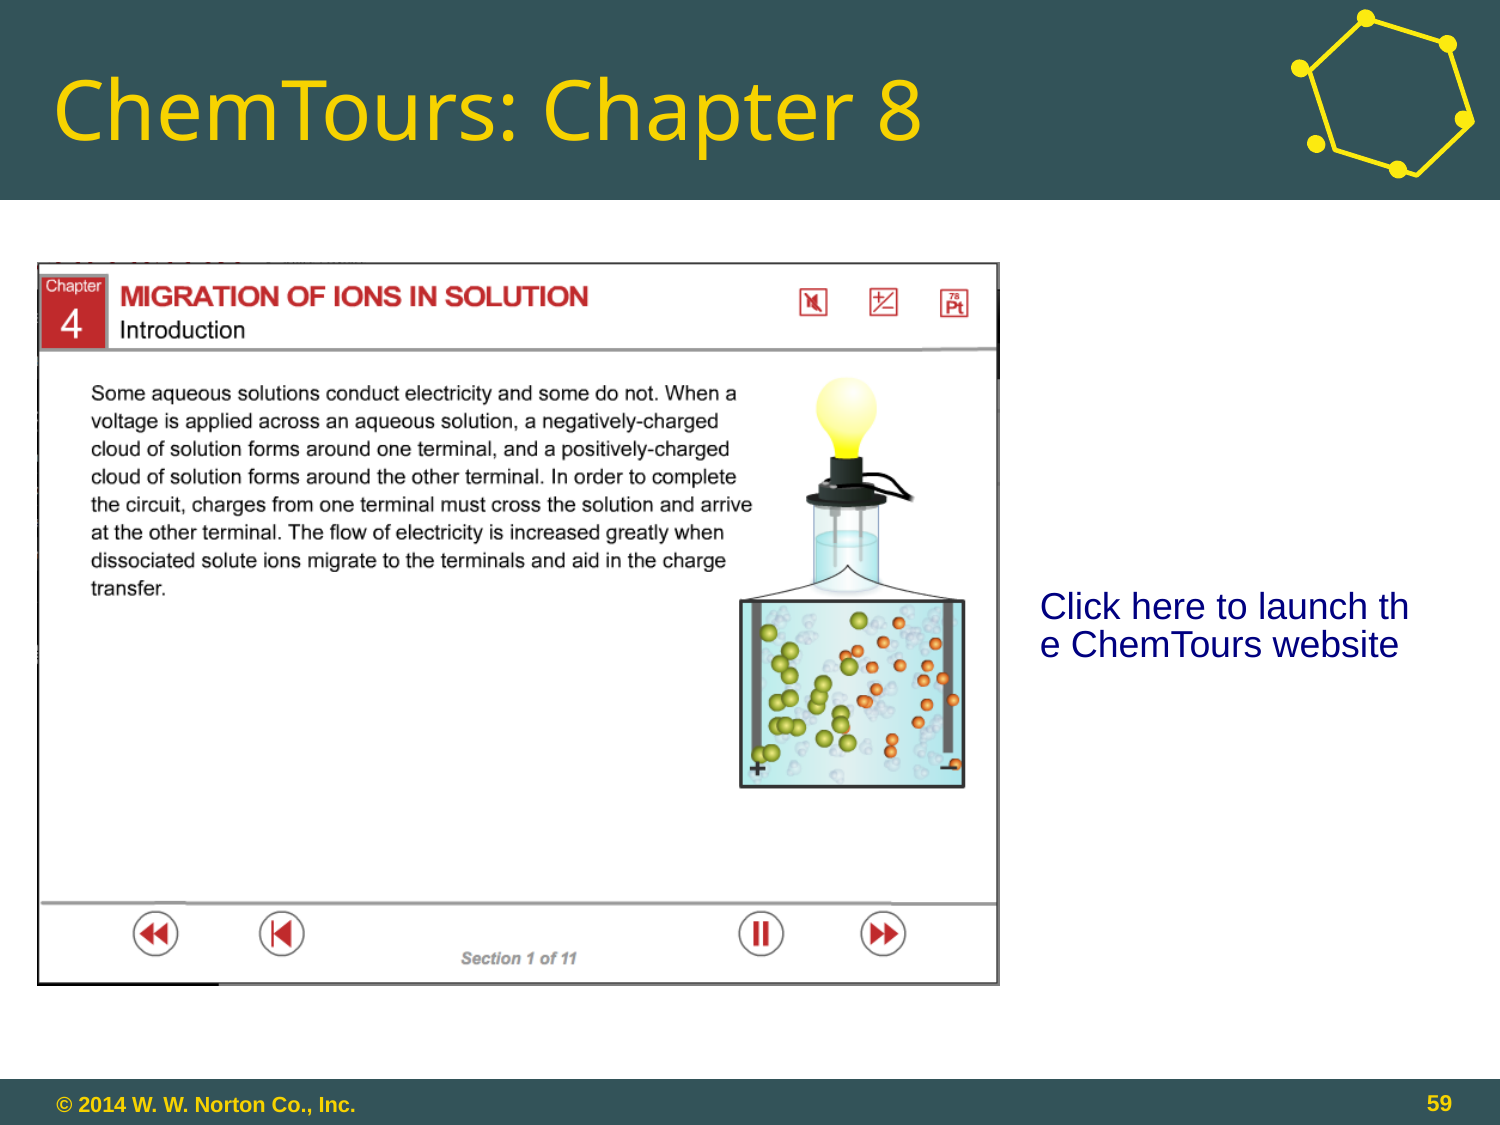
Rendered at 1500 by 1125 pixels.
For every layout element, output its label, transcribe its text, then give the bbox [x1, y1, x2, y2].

text_box Click here to launch the ChemTours website [1025, 574, 1425, 635]
picture [37, 262, 1000, 986]
slide_number <number> [1408, 1085, 1468, 1120]
title ChemTours: Chapter 8 [37, 19, 1118, 195]
